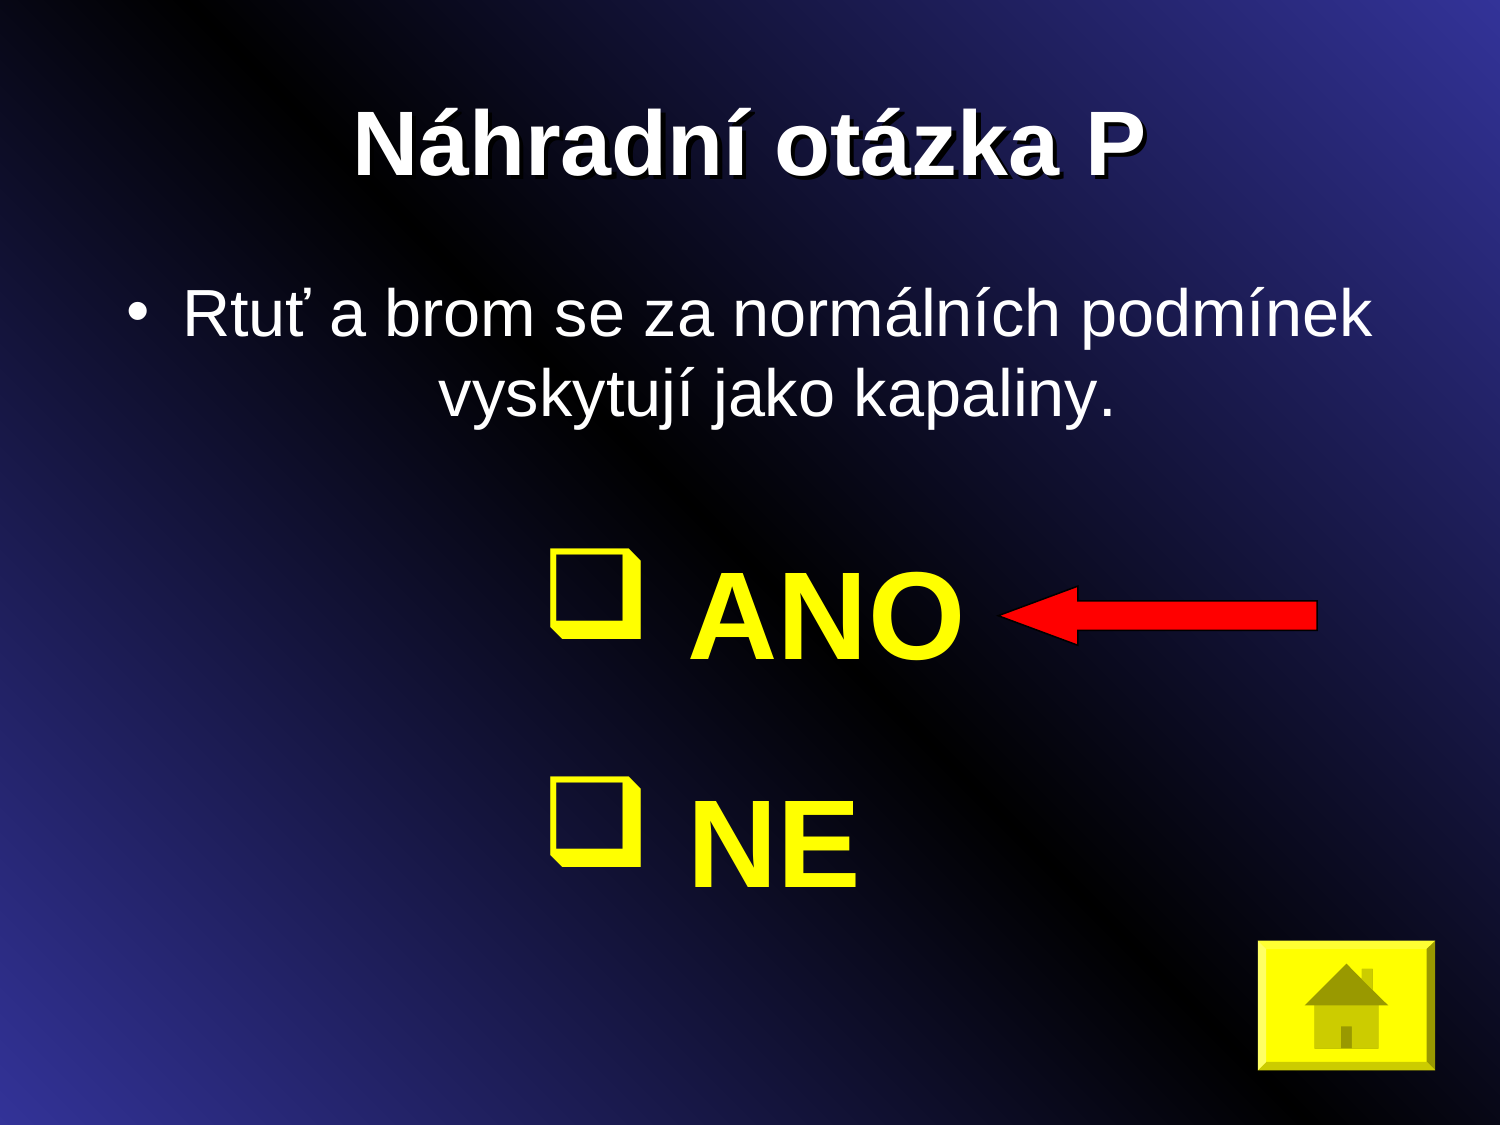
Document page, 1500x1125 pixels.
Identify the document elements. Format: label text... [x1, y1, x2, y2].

text_box ANO NE [525, 527, 1022, 921]
title Náhradní otázka P [75, 45, 1426, 233]
list Rtuť a brom se za normálních podmínek vyskytují jako kapaliny. [75, 262, 1426, 457]
text_box [998, 586, 1318, 646]
text_box [1259, 940, 1436, 1071]
